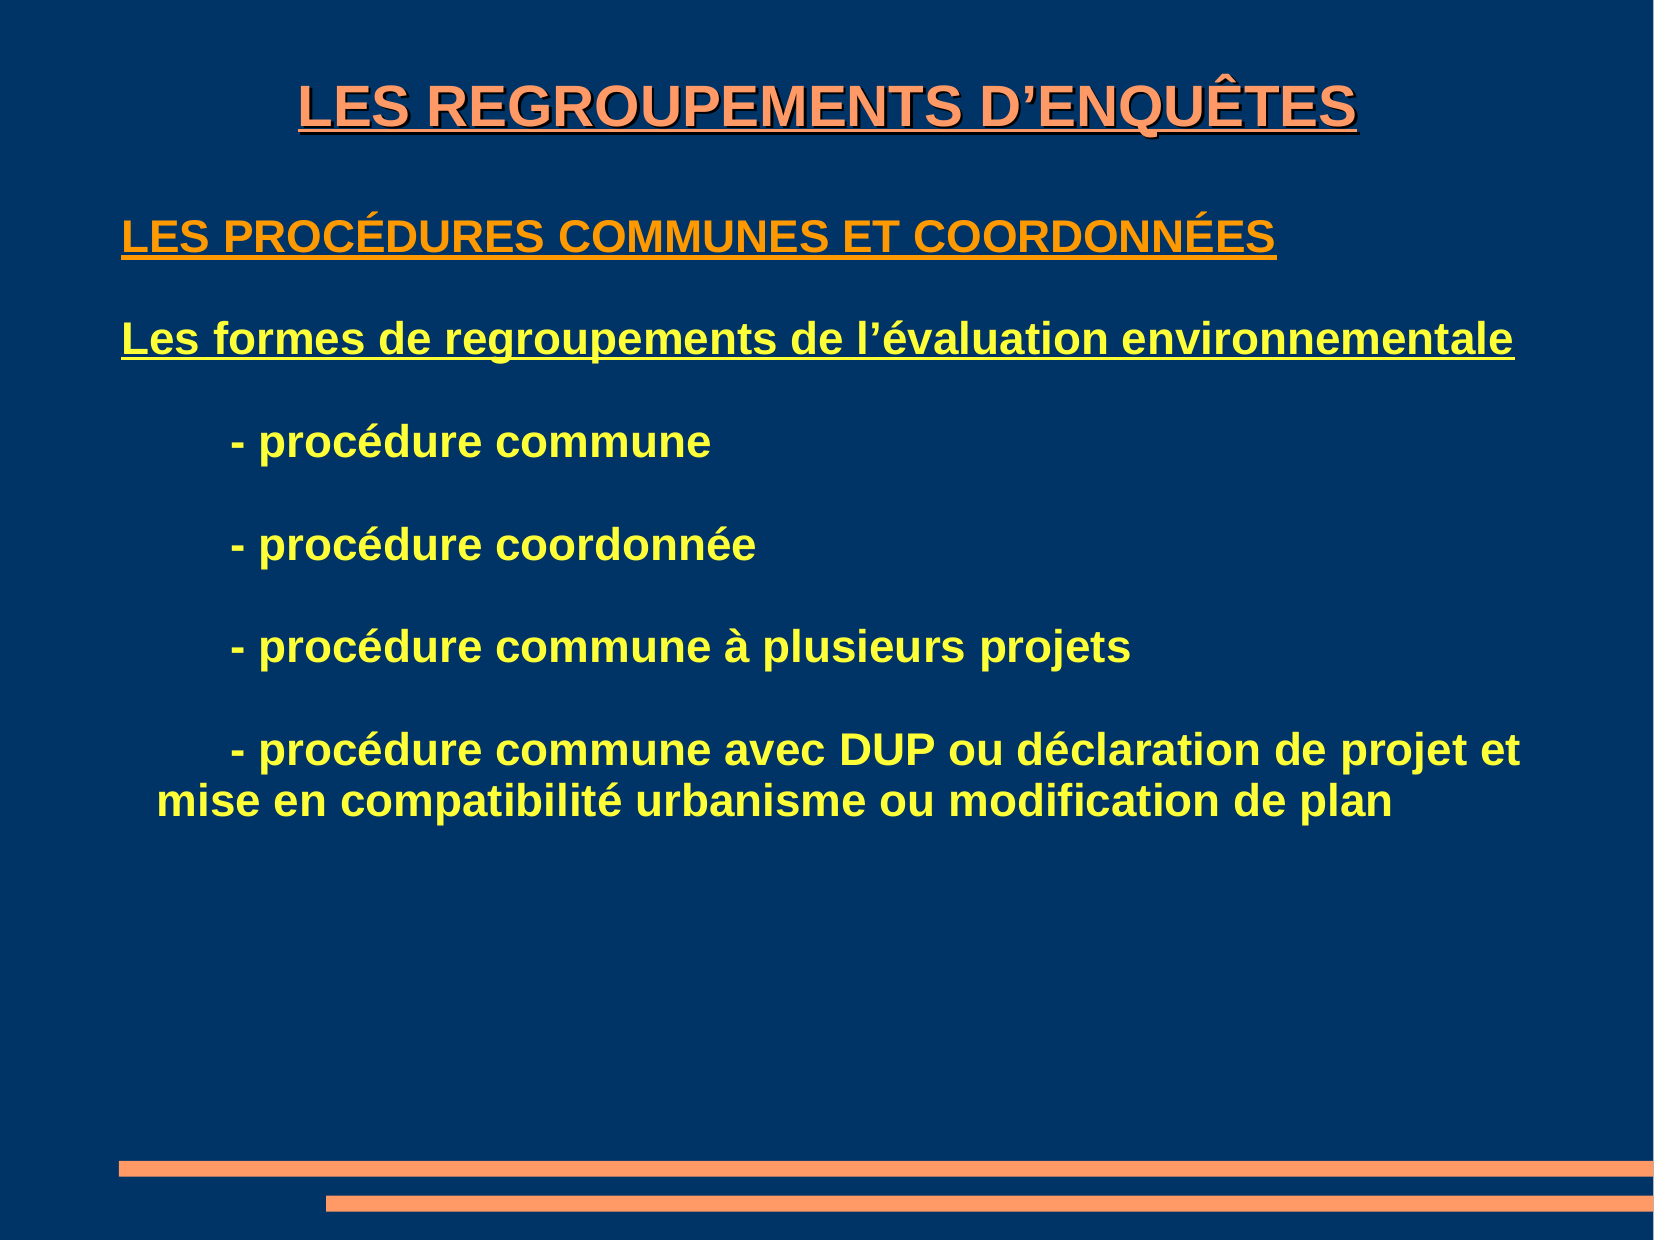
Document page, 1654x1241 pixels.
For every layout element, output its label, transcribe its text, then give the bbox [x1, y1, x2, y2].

subtitle LES PROCÉDURES COMMUNES ET COORDONNÉES Les formes de regroupements de l’évaluation environnementale - procédure commune - procédure coordonnée - procédure commune à plusieurs projets - procédure commune avec DUP ou déclaration de projet et mise en compatibilité urbanisme ou modification de plan [121, 159, 1561, 1185]
title LES REGROUPEMENTS D’ENQUÊTES [121, 46, 1534, 159]
